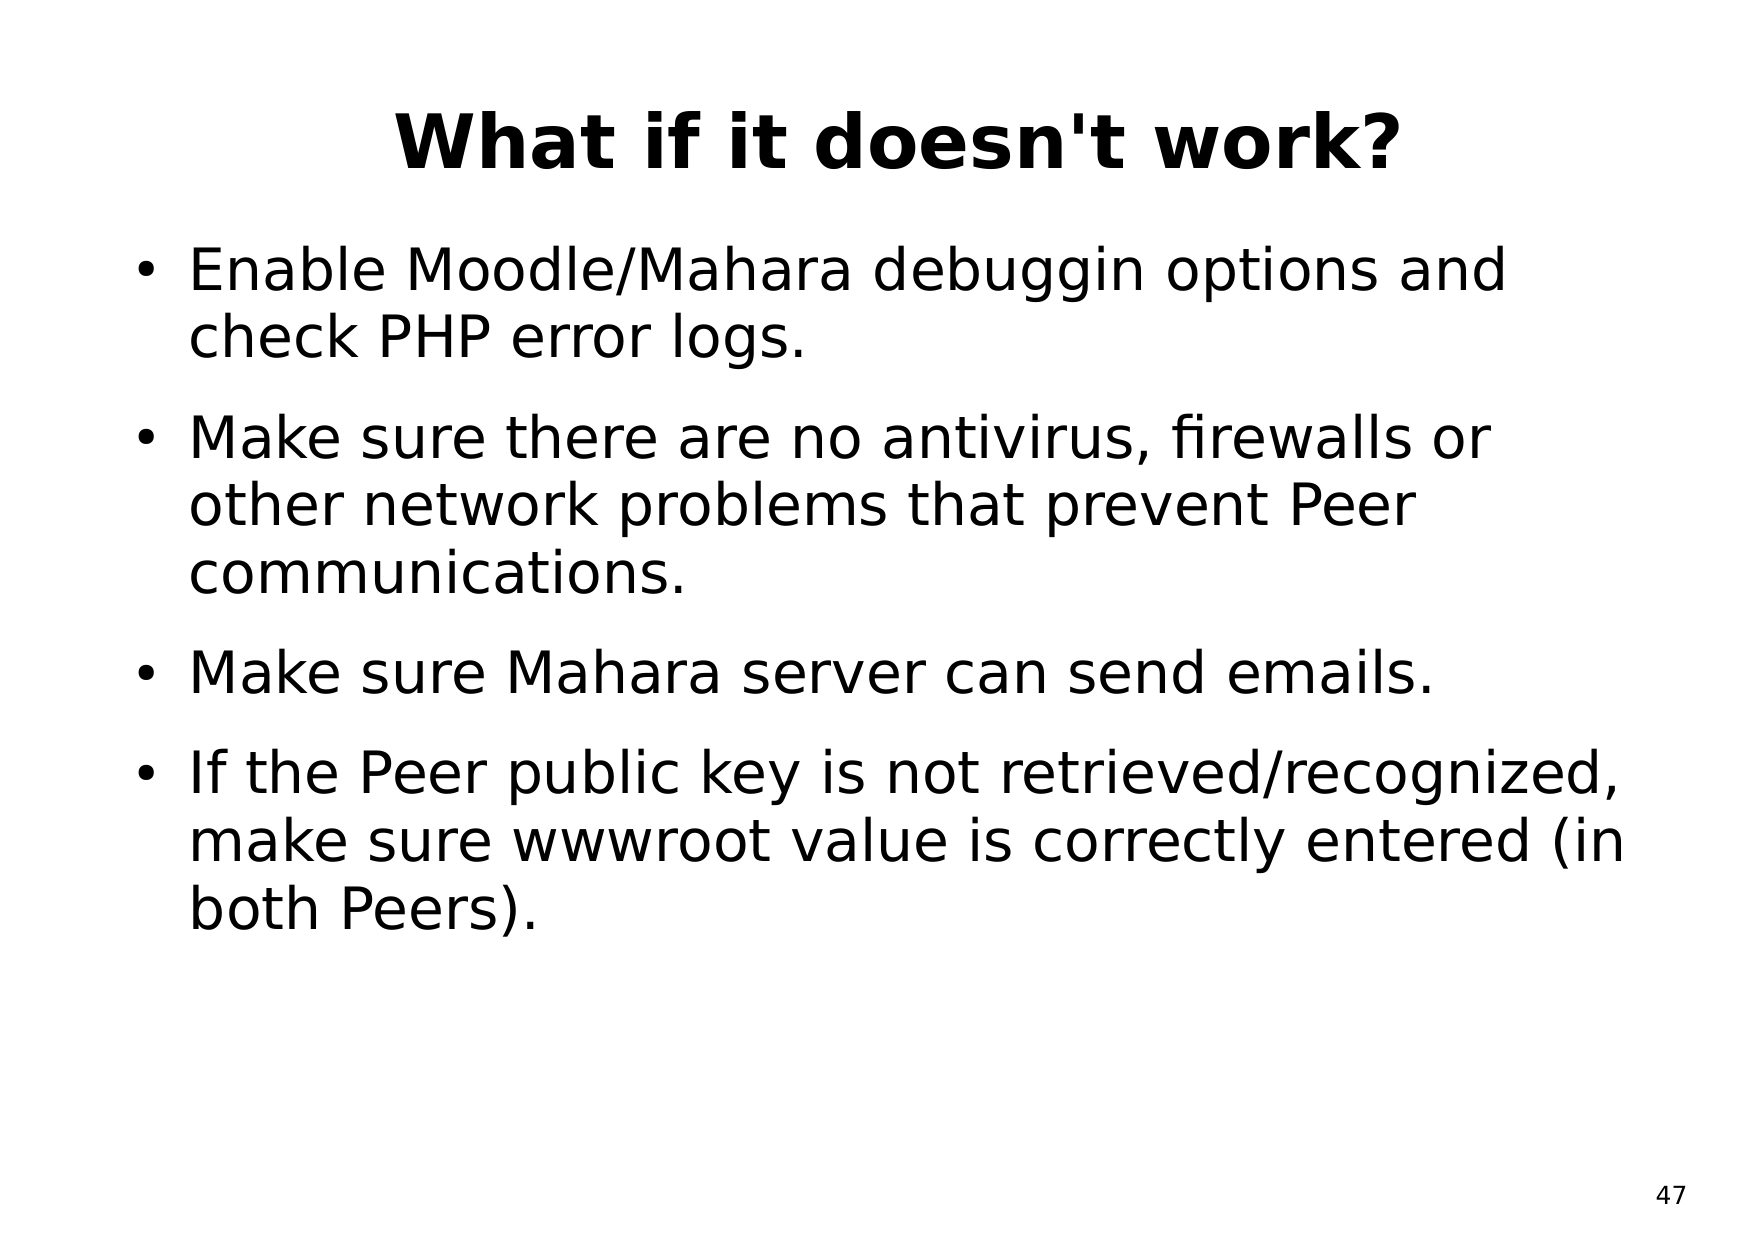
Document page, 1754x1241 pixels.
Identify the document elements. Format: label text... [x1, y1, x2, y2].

list Enable Moodle/Mahara debuggin options and check PHP error logs. Make sure there are no antivirus, firewalls or other network problems that prevent Peer communications. Make sure Mahara server can send emails. If the Peer public key is not retrieved/recognized, make sure wwwroot value is correctly entered (in both Peers). [118, 236, 1654, 1055]
title What if it doesn't work? [59, 34, 1713, 242]
